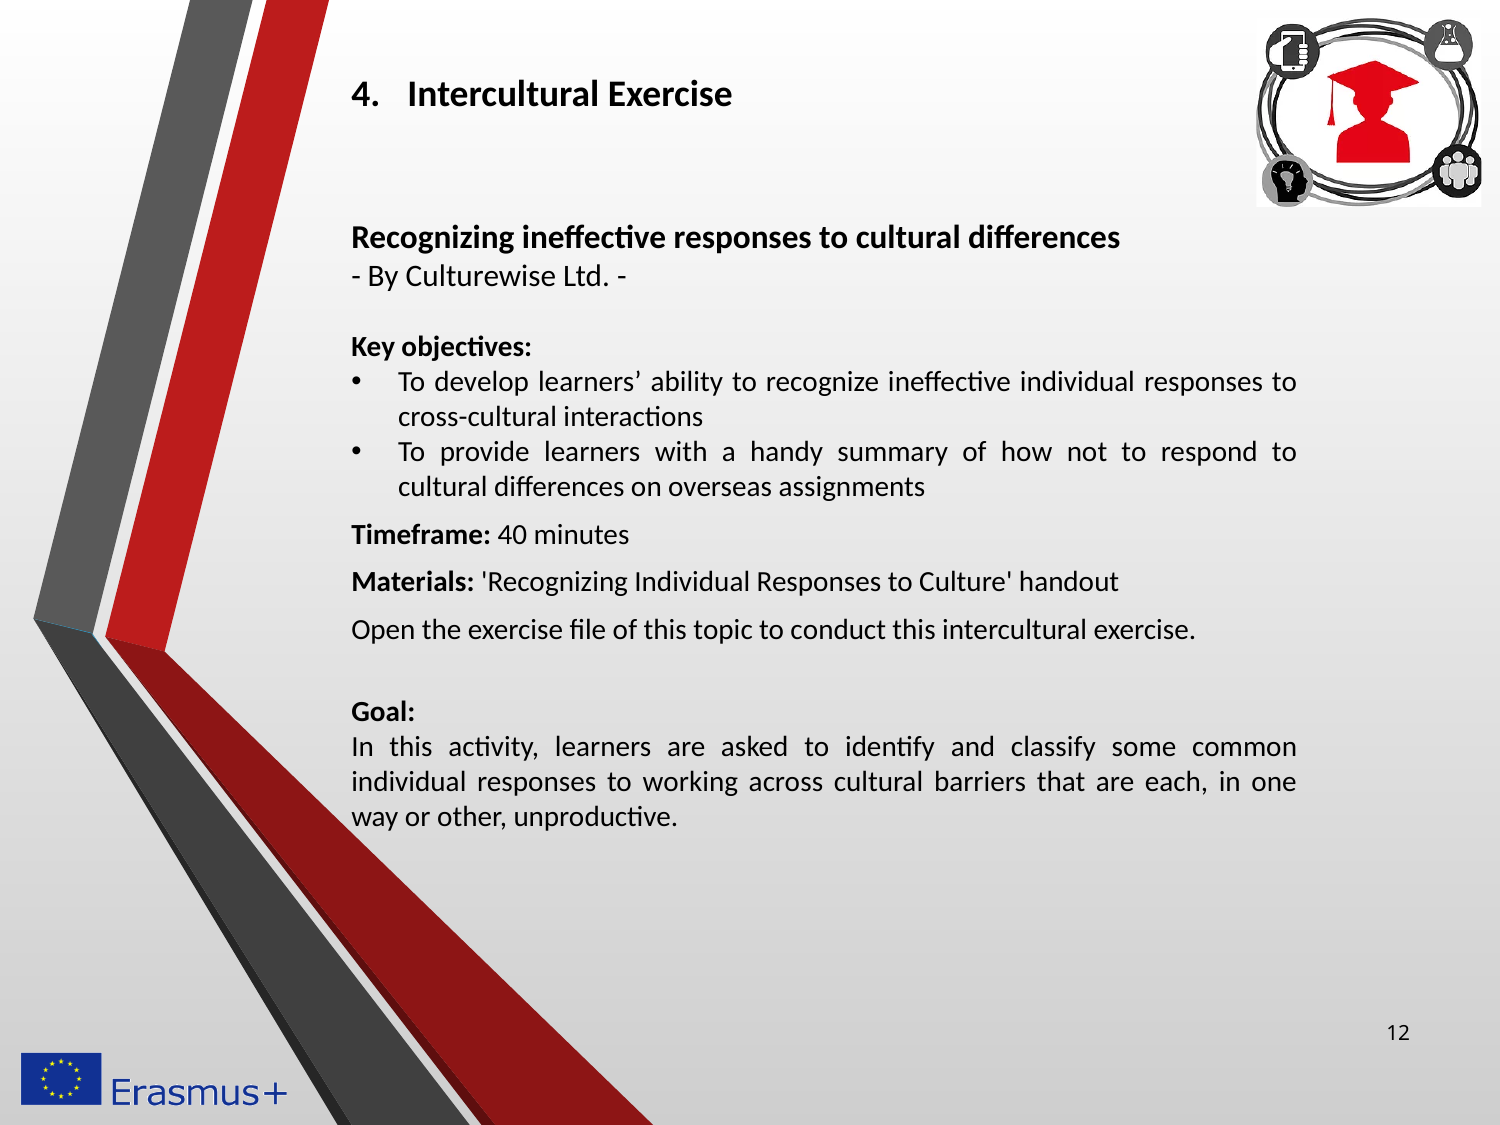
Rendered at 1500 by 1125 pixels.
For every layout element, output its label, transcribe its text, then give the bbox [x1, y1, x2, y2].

slide_number <numer> [1357, 1003, 1425, 1064]
picture [5, 1037, 302, 1120]
chart [1257, 19, 1483, 209]
text_box Recognizing ineffective responses to cultural differences - By Culturewise Ltd. - Key objectives: To develop learners’ ability to recognize ineffective individual responses to cross-cultural interactions To provide learners with a handy summary of how not to respond to cultural differences on overseas assignments Timeframe: 40 minutes Materials: 'Recognizing Individual Responses to Culture' handout Open the exercise file of this topic to conduct this intercultural exercise. Goal: In this activity, learners are asked to identify and classify some common individual responses to working across cultural barriers that are each, in one way or other, unproductive. [336, 208, 1313, 840]
picture [1256, 18, 1482, 207]
text_box Intercultural Exercise [336, 61, 975, 122]
